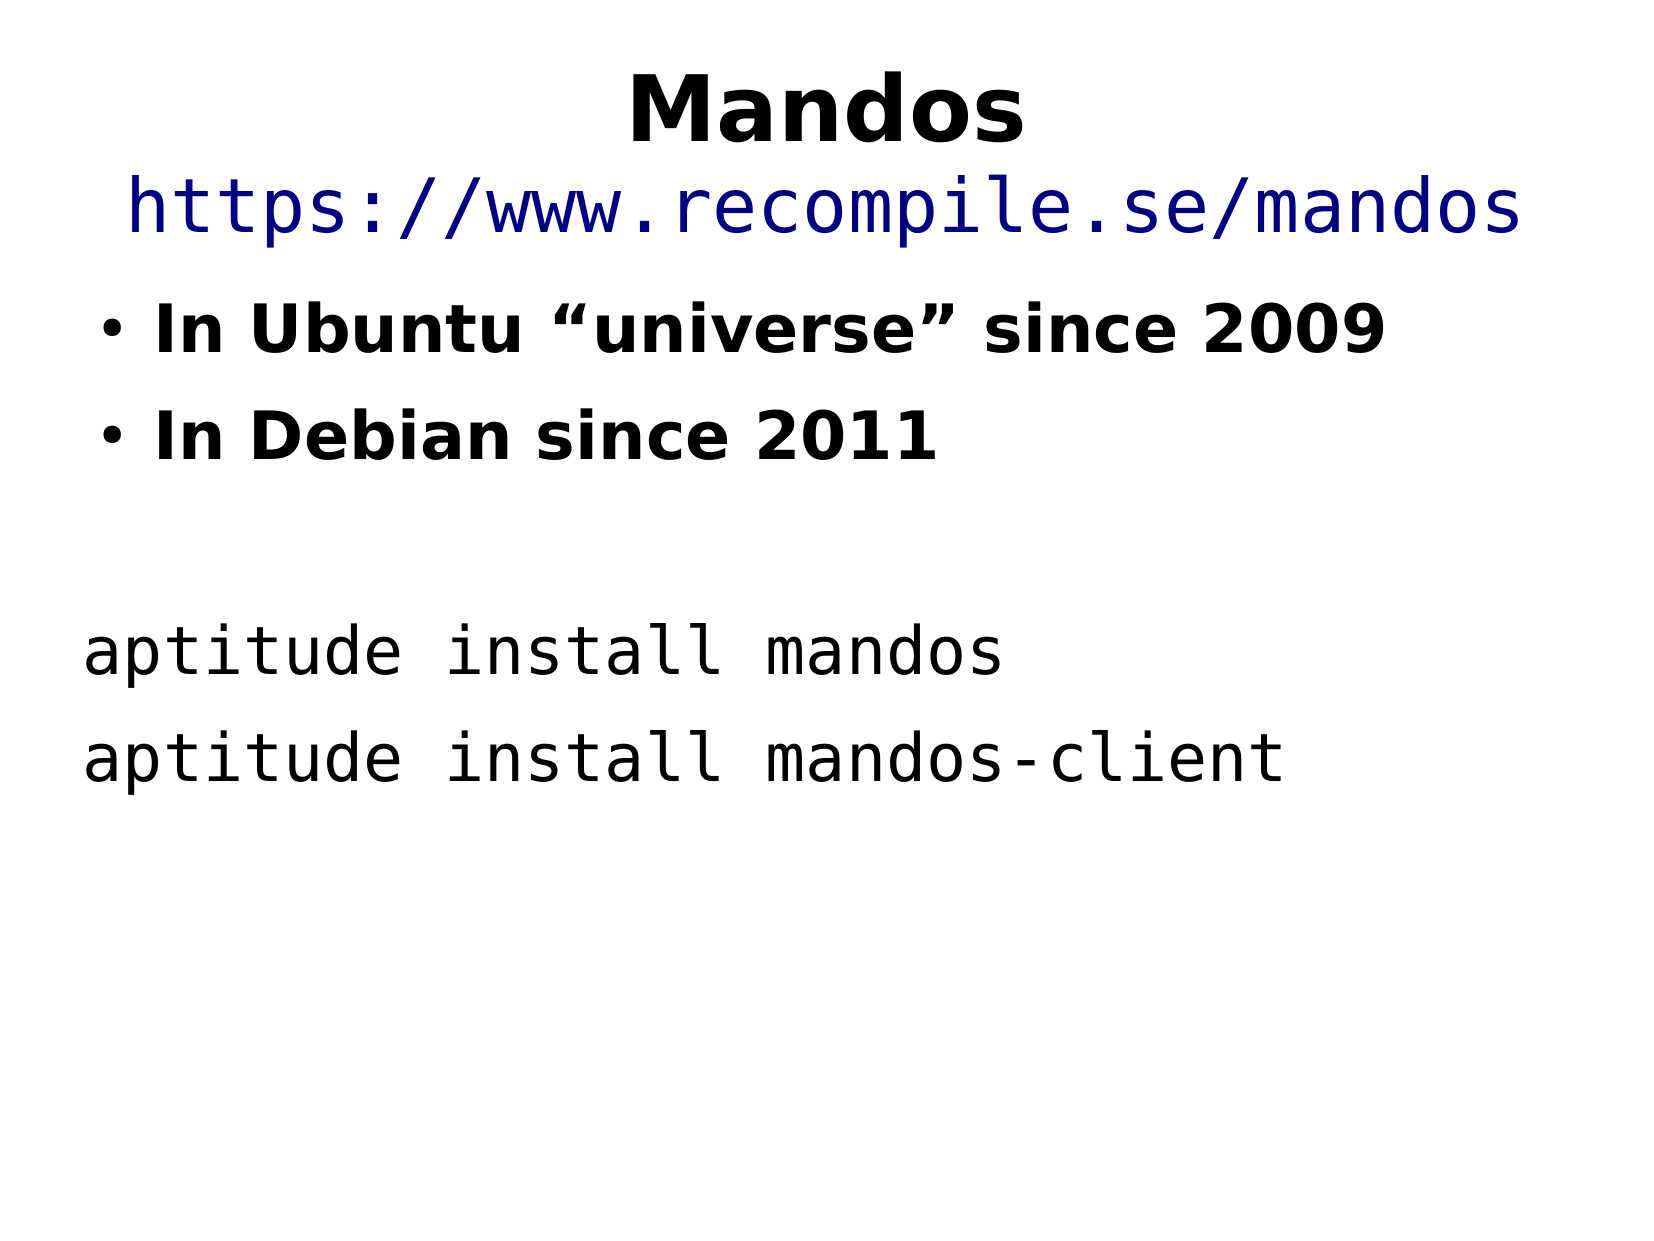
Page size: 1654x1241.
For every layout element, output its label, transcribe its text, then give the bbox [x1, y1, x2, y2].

title Mandos https://www.recompile.se/mandos [82, 49, 1571, 257]
list In Ubuntu “universe” since 2009 In Debian since 2011 aptitude install mandos aptitude install mandos-client [82, 290, 1571, 1010]
